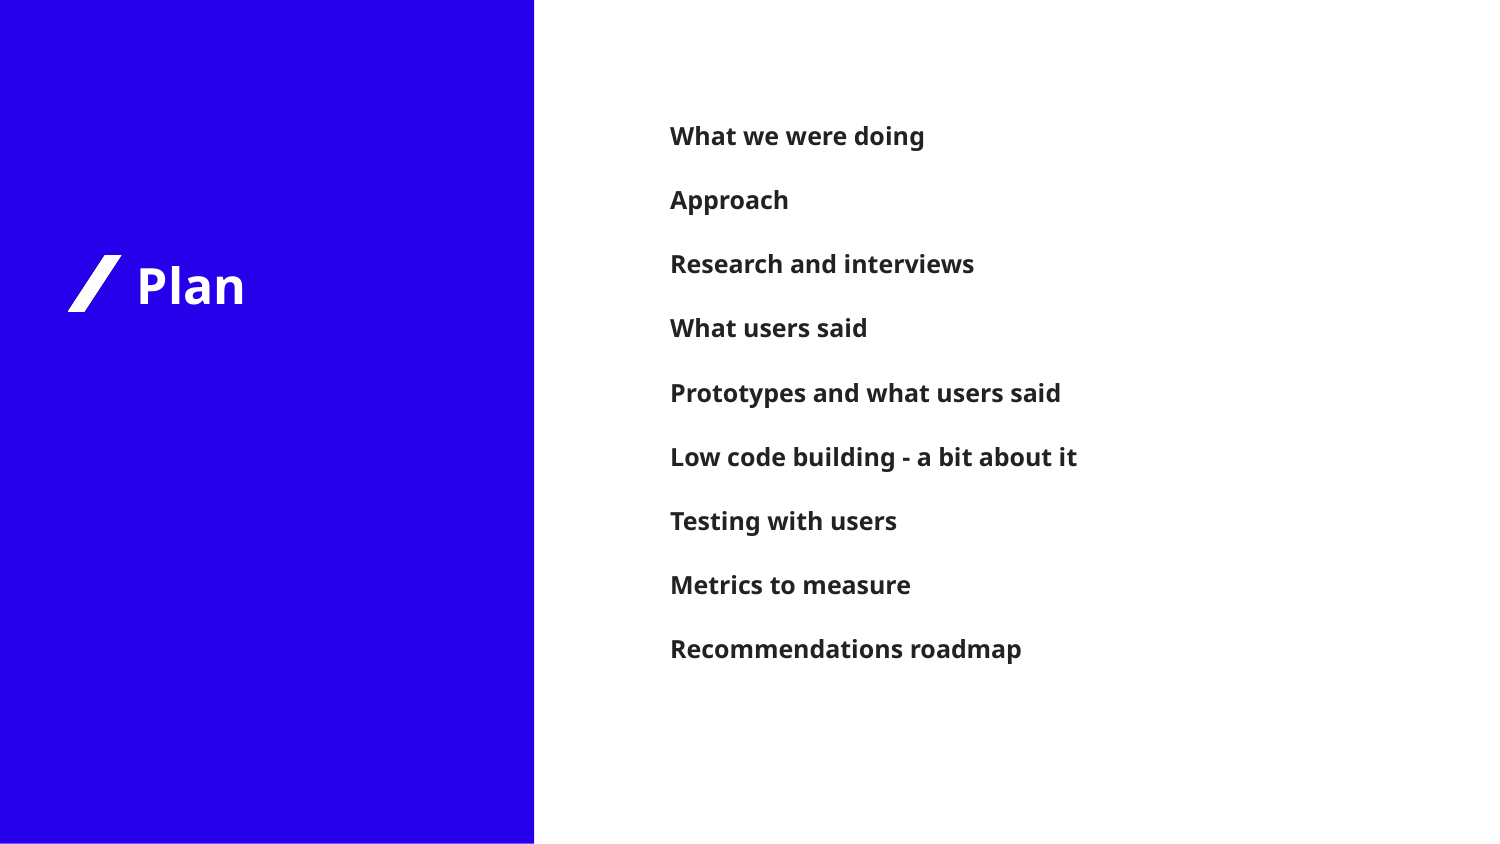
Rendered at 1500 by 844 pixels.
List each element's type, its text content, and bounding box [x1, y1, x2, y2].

list What we were doing Approach Research and interviews What users said Prototypes and what users said Low code building - a bit about it Testing with users Metrics to measure Recommendations roadmap [580, 49, 1450, 794]
picture [67, 255, 121, 312]
title Plan [121, 236, 533, 378]
